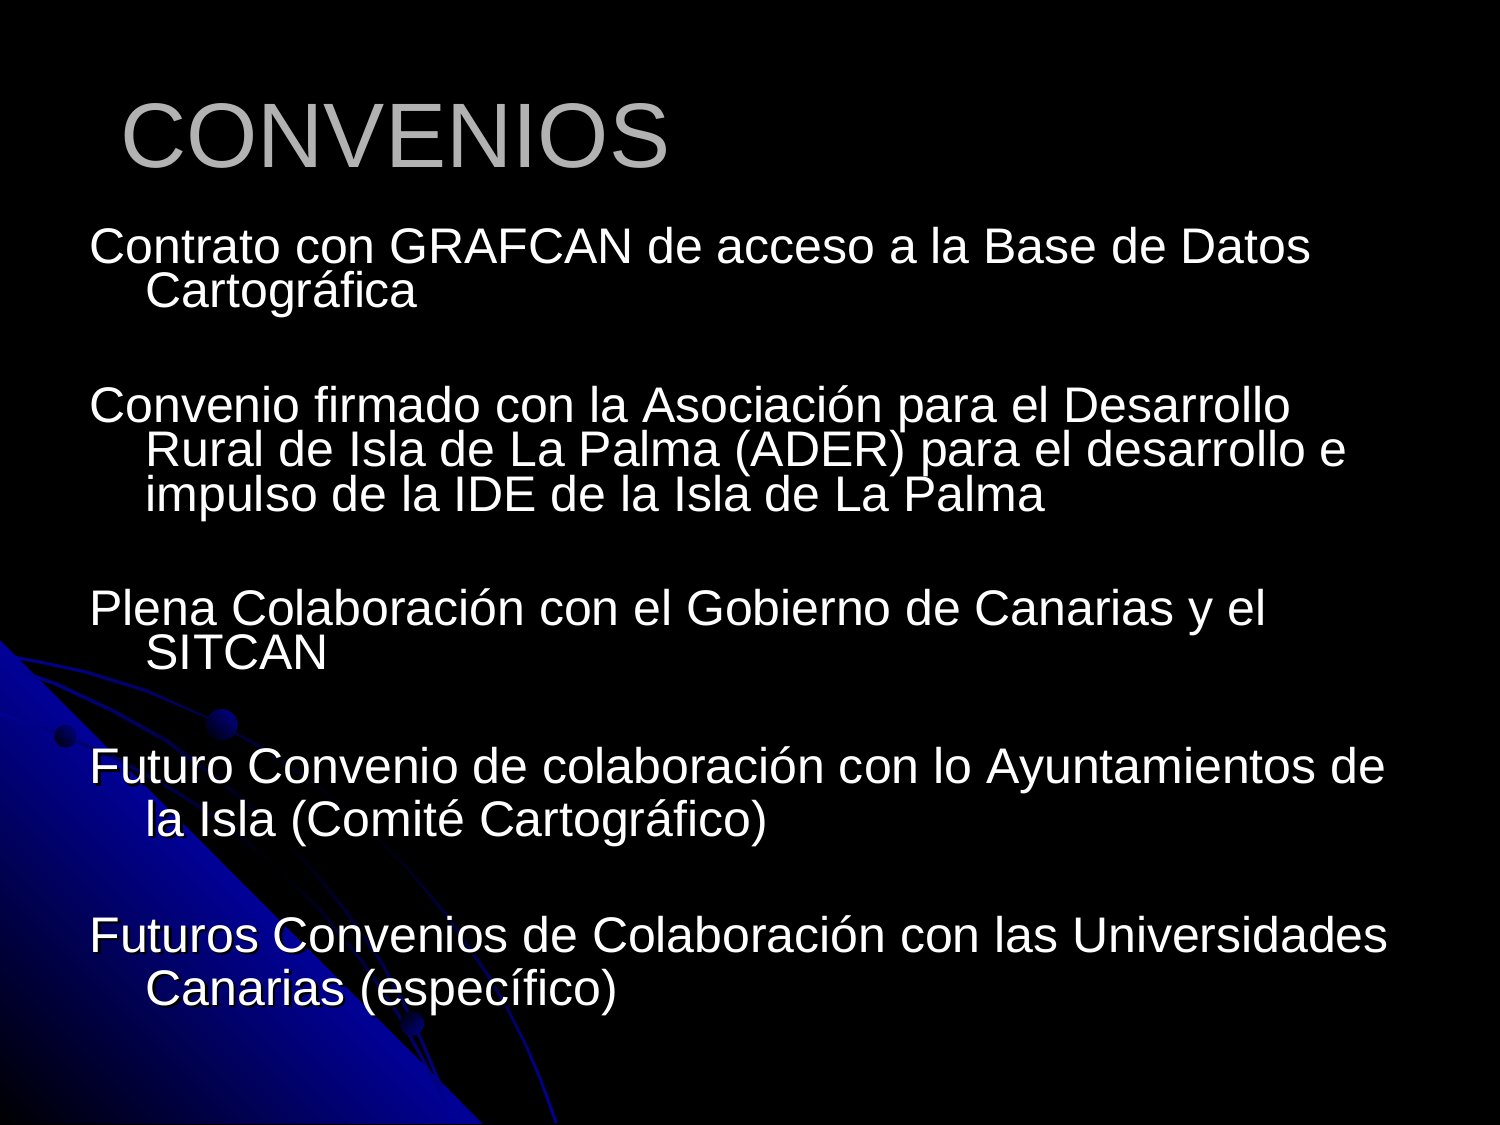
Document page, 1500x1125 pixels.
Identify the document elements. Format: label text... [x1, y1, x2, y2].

list Contrato con GRAFCAN de acceso a la Base de Datos Cartográfica Convenio firmado con la Asociación para el Desarrollo Rural de Isla de La Palma (ADER) para el desarrollo e impulso de la IDE de la Isla de La Palma Plena Colaboración con el Gobierno de Canarias y el SITCAN Futuro Convenio de colaboración con lo Ayuntamientos de la Isla (Comité Cartográfico)‏ Futuros Convenios de Colaboración con las Universidades Canarias (específico)‏ [75, 219, 1426, 1083]
title CONVENIOS [76, 42, 715, 219]
